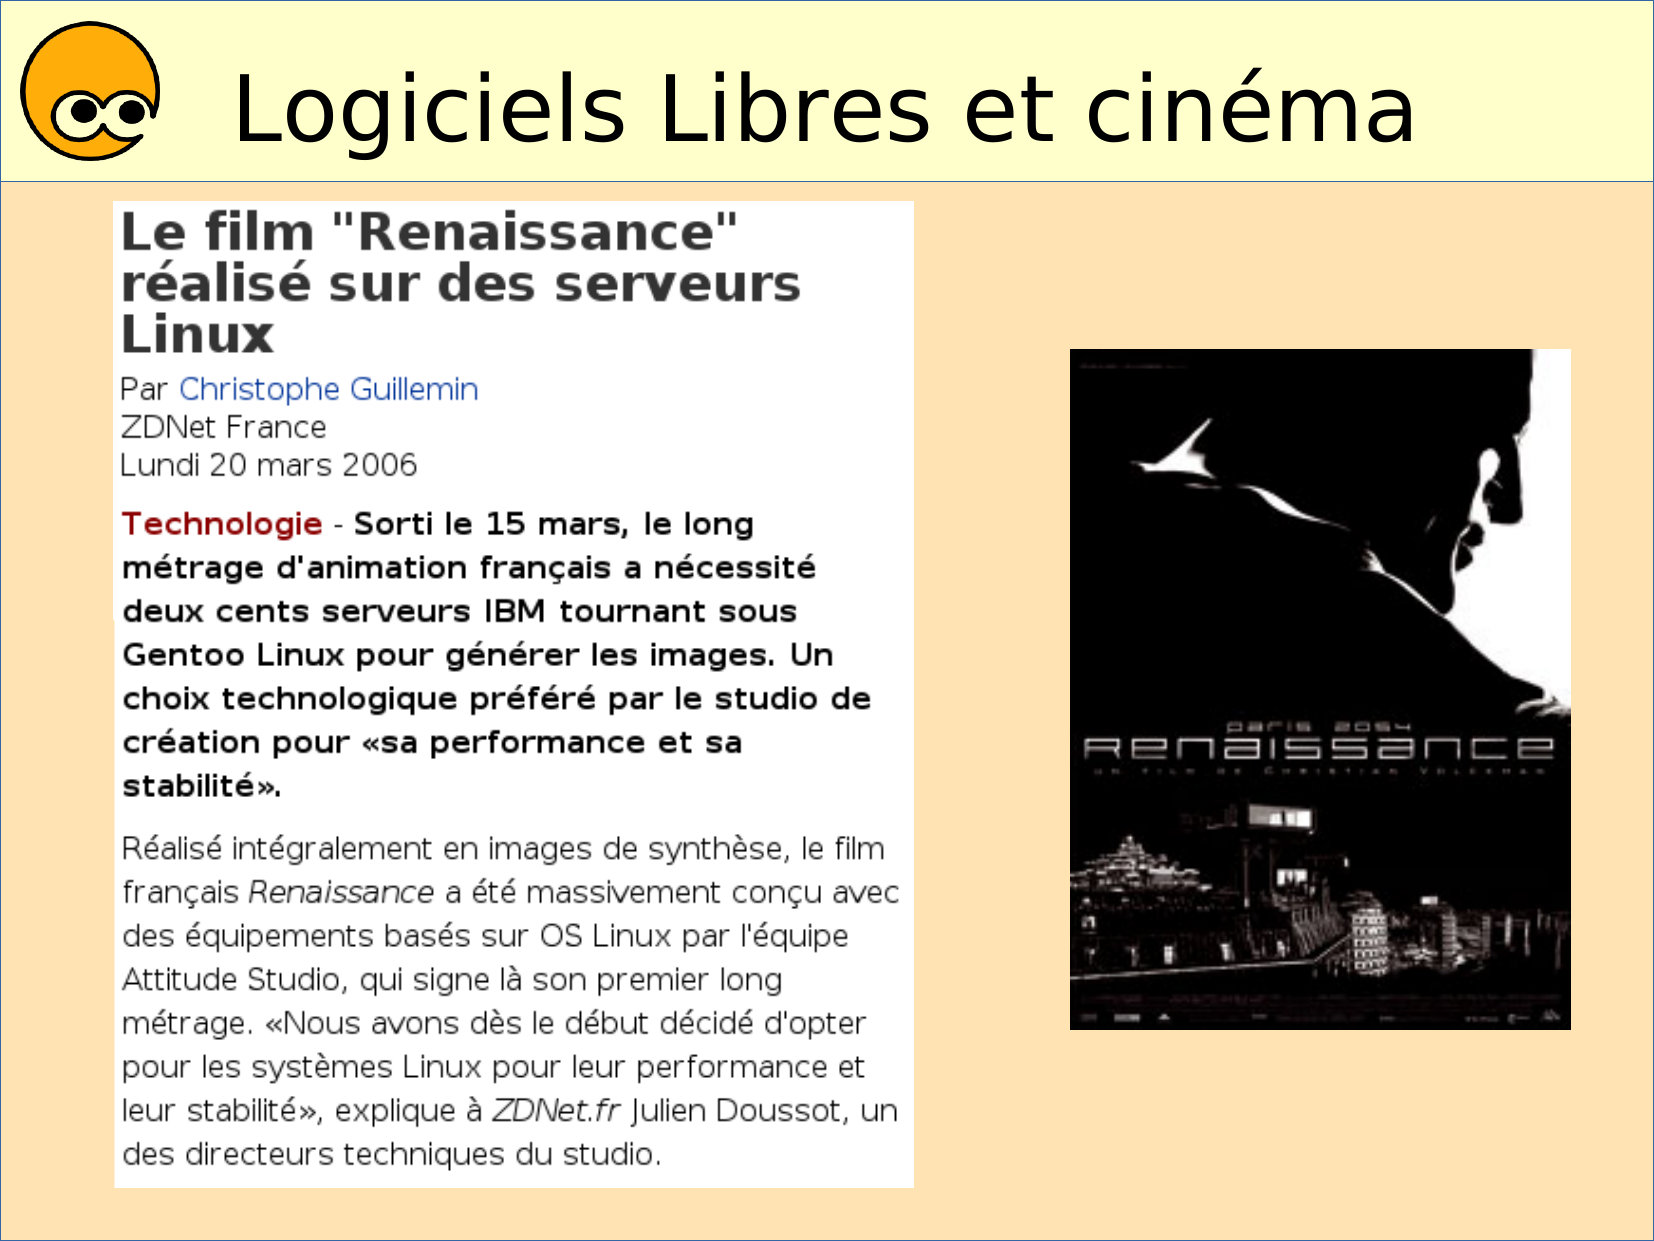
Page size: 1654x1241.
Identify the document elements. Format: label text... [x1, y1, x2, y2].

picture [20, 21, 160, 49]
picture [113, 201, 914, 1188]
picture [1070, 349, 1571, 1030]
title Logiciels Libres et cinéma [0, 49, 1654, 170]
